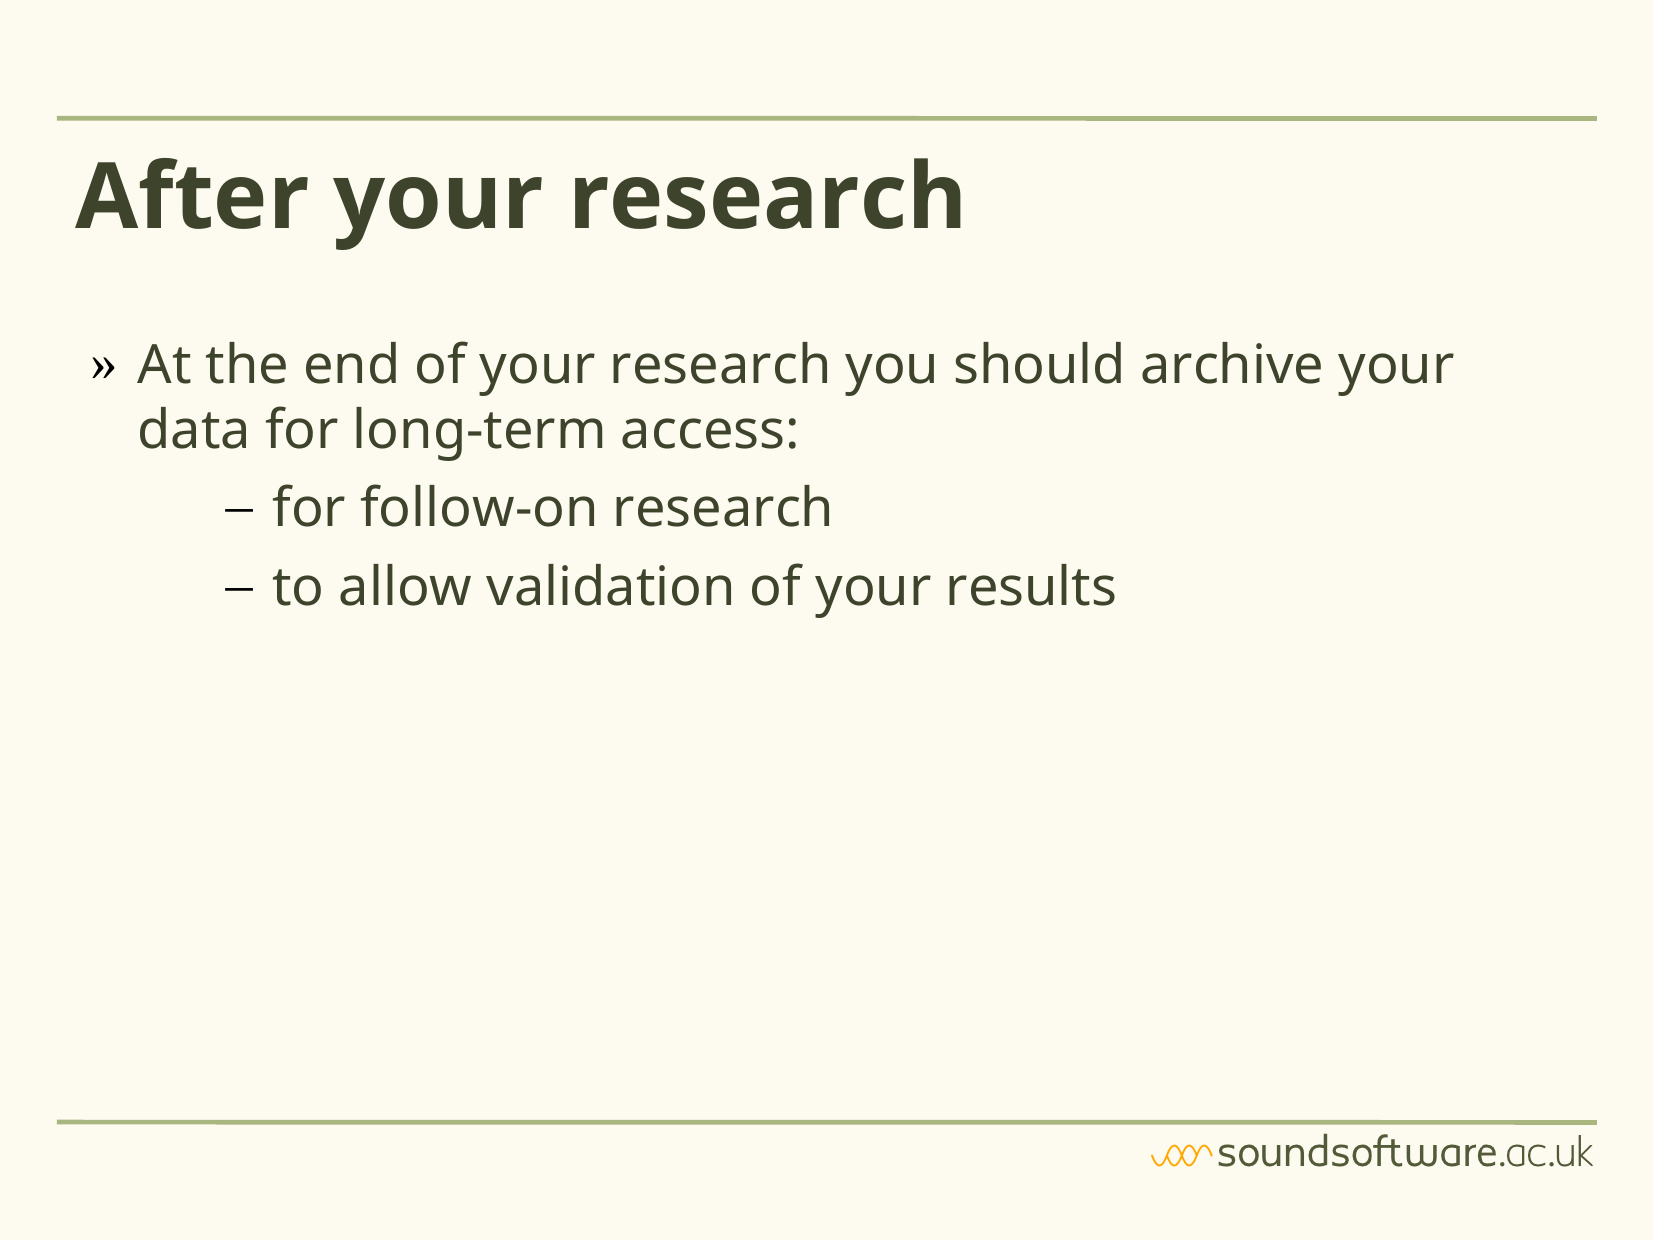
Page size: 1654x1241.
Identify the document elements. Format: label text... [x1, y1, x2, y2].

title After your research [59, 109, 1594, 274]
list At the end of your research you should archive your data for long-term access: for follow-on research to allow validation of your results [59, 321, 1594, 1140]
picture [1151, 1140, 1593, 1167]
